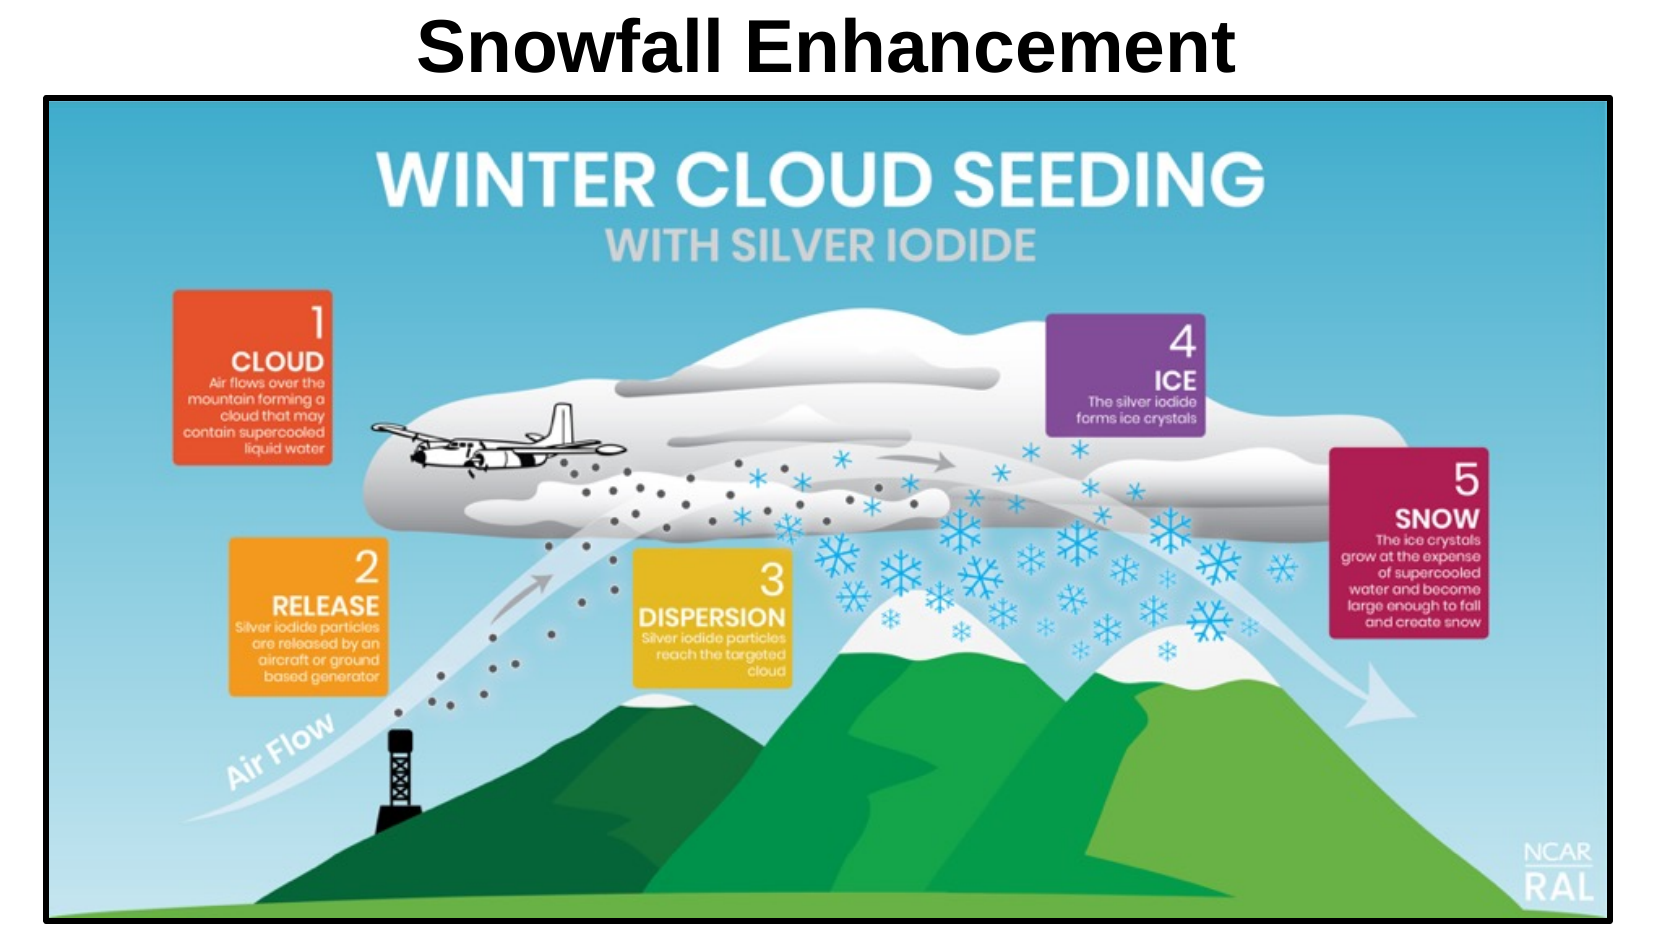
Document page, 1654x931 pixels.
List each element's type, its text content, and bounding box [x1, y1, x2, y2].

title Snowfall Enhancement [0, 0, 1654, 101]
picture [49, 100, 1607, 919]
